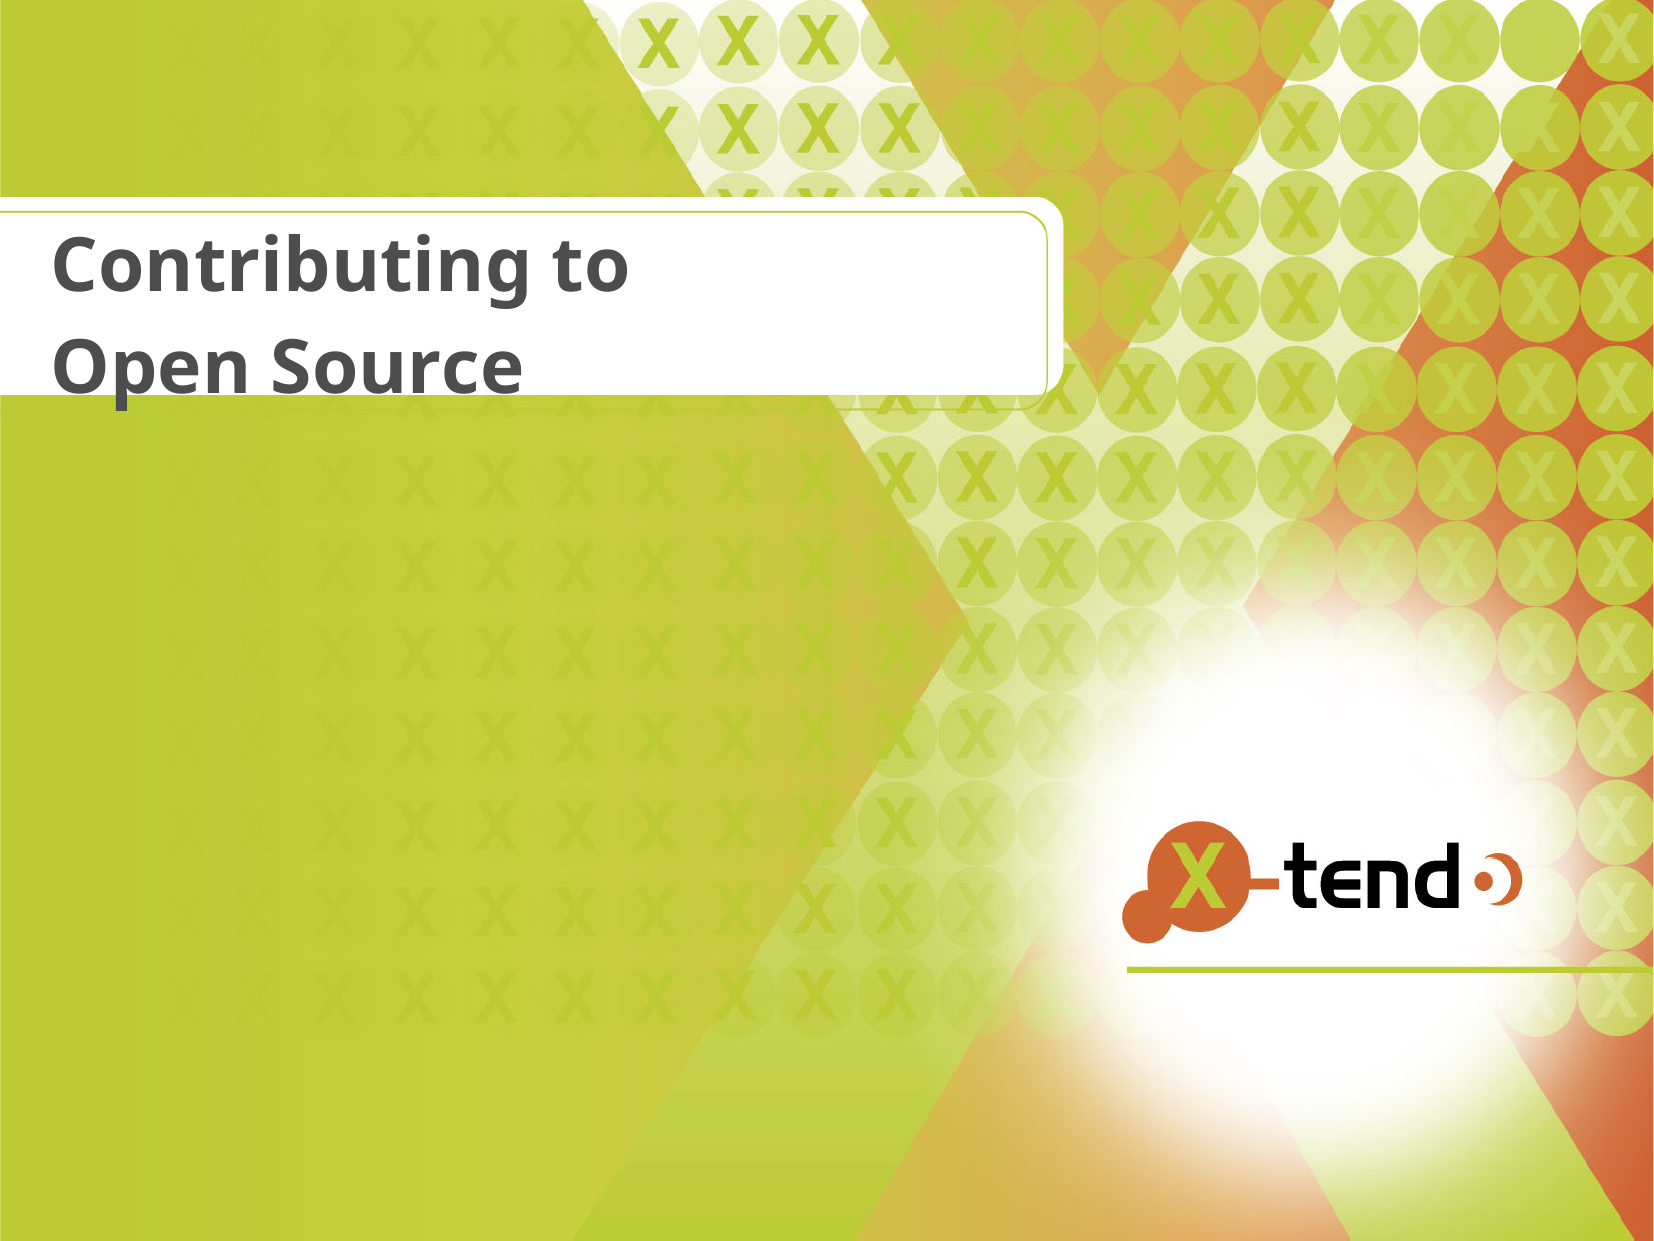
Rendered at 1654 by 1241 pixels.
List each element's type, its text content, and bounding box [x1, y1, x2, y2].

text_box Contributing to Open Source [36, 203, 666, 424]
picture [0, 0, 1654, 1241]
